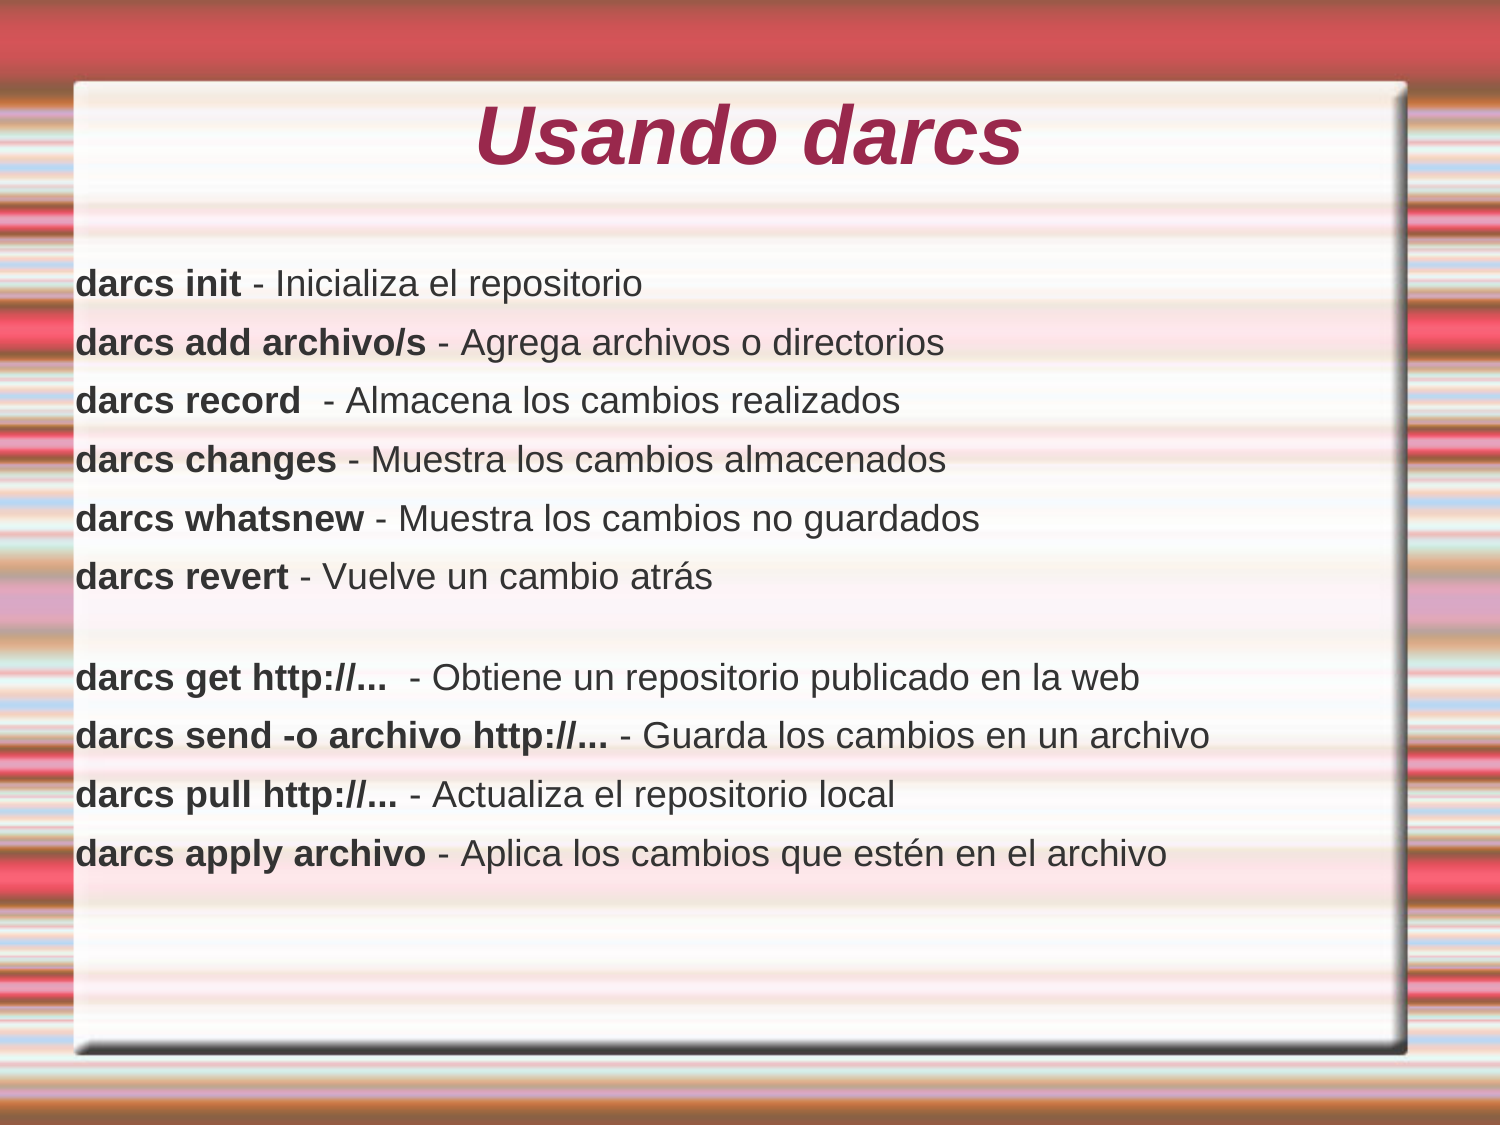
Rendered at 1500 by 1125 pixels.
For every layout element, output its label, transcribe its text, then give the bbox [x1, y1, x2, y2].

picture [0, 0, 1500, 1125]
title Usando darcs [75, 25, 1426, 253]
list darcs init - Inicializa el repositorio darcs add archivo/s - Agrega archivos o directorios darcs record - Almacena los cambios realizados darcs changes - Muestra los cambios almacenados darcs whatsnew - Muestra los cambios no guardados darcs revert - Vuelve un cambio atrás darcs get http://... - Obtiene un repositorio publicado en la web darcs send -o archivo http://... - Guarda los cambios en un archivo darcs pull http://... - Actualiza el repositorio local darcs apply archivo - Aplica los cambios que estén en el archivo [75, 262, 1500, 1034]
